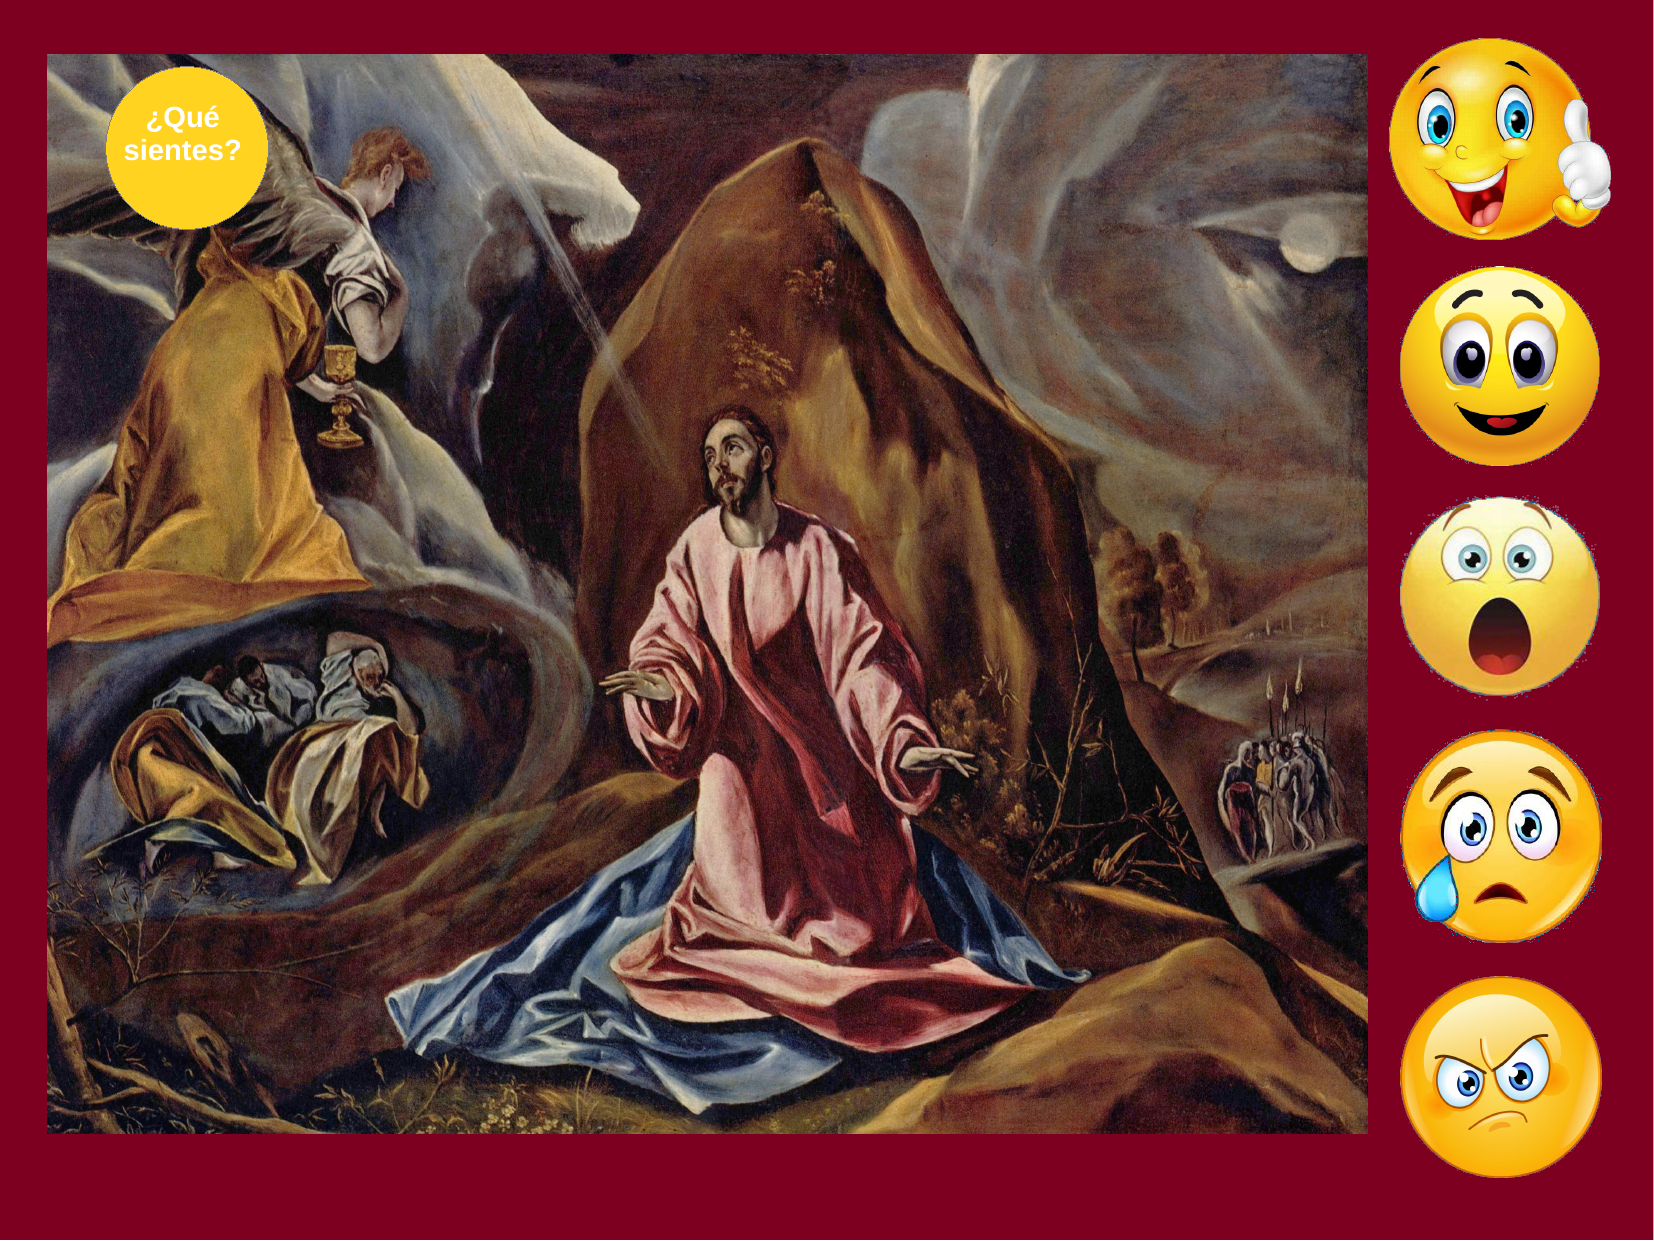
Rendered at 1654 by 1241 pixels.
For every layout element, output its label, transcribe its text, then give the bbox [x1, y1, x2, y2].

picture [1389, 38, 1611, 240]
picture [1400, 495, 1602, 704]
picture [1400, 729, 1602, 943]
text_box [127, 66, 247, 93]
picture [1400, 976, 1602, 1178]
text_box [114, 184, 261, 230]
picture [47, 54, 1368, 1134]
picture [1399, 266, 1600, 466]
text_box ¿Qué sientes? [108, 93, 273, 184]
